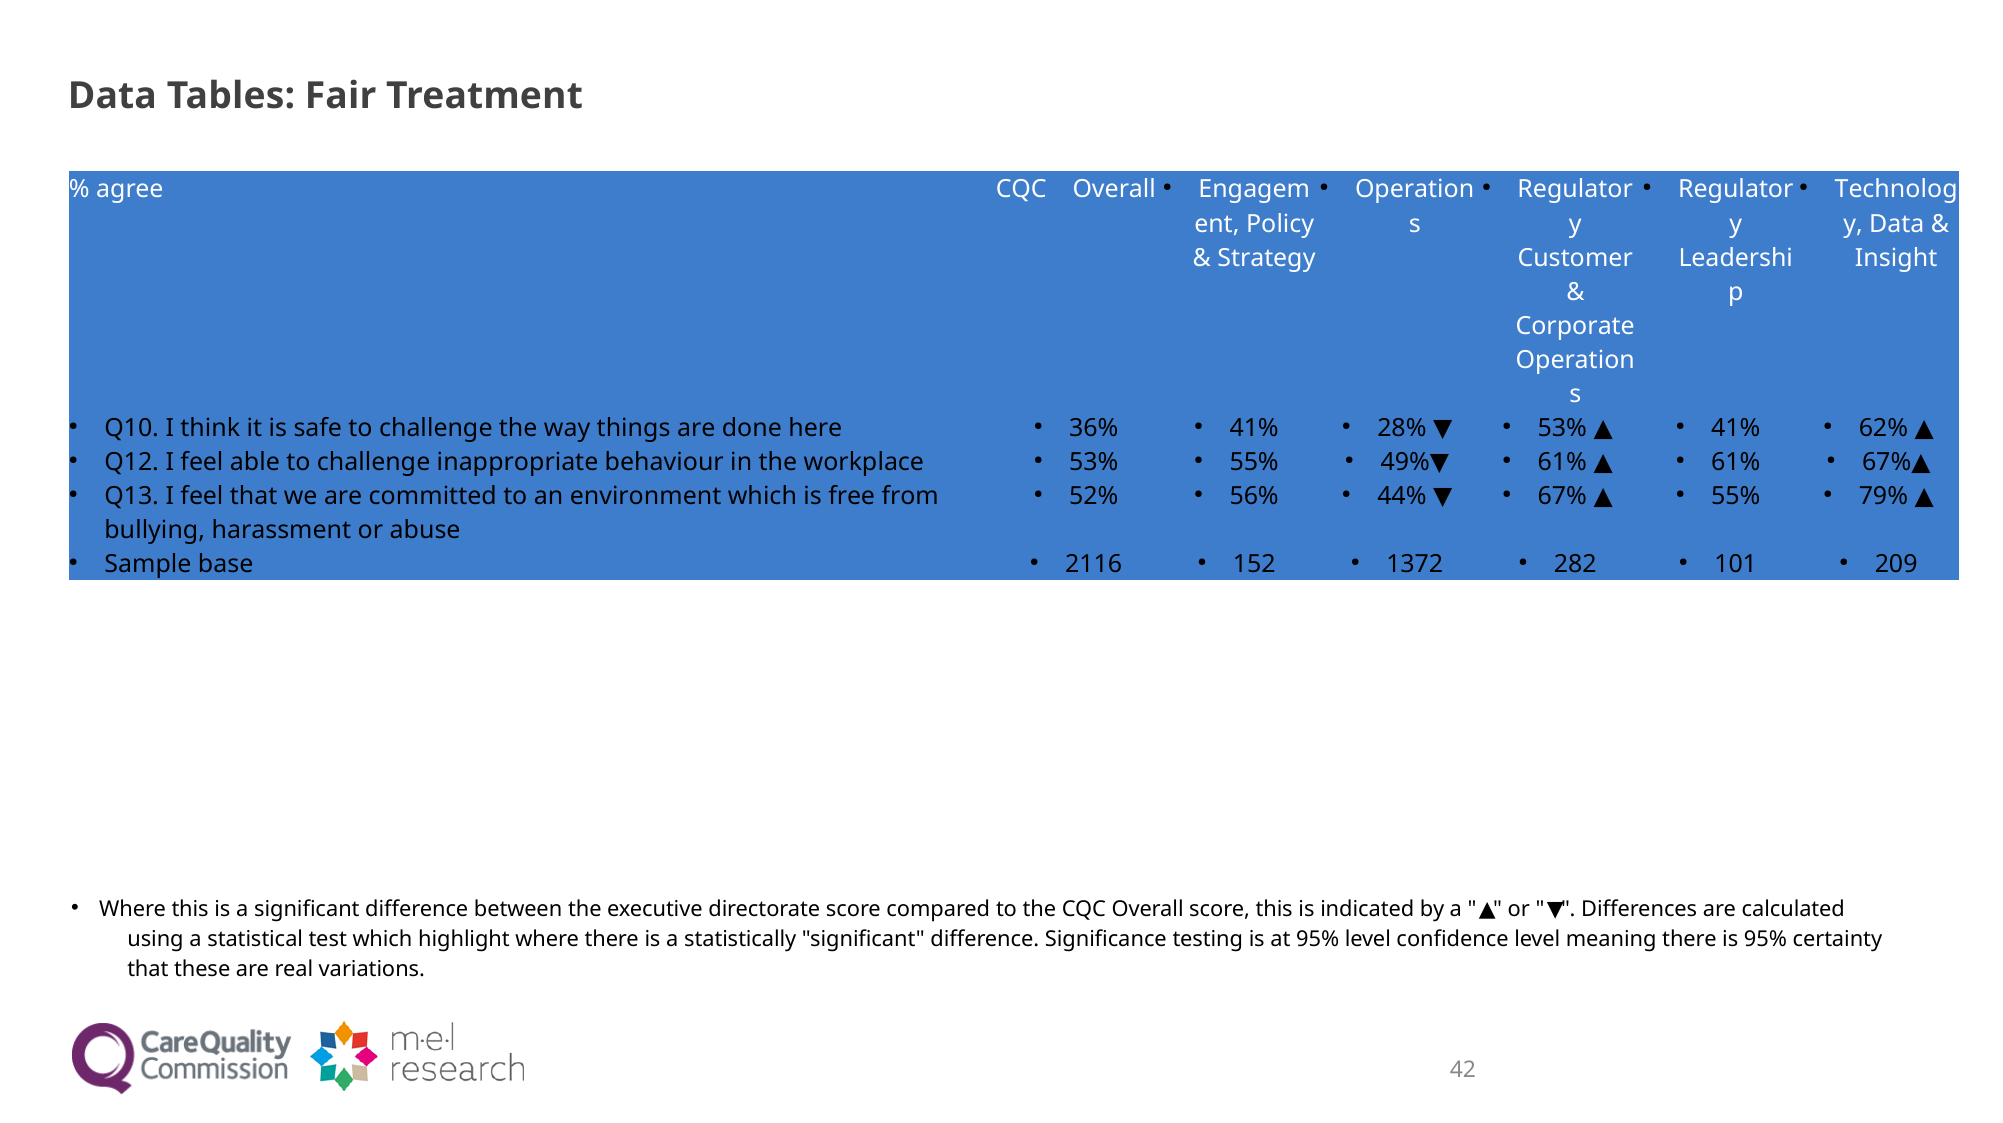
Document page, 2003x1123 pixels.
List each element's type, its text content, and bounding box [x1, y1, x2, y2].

table_header Regulatory Leadership [1638, 171, 1798, 409]
table_cell 282 [1477, 546, 1638, 580]
table_cell 79% ▲ [1798, 478, 1959, 546]
table_header Engagement, Policy & Strategy [1156, 171, 1317, 409]
picture [70, 1021, 294, 1097]
table_cell 1372 [1317, 546, 1477, 580]
picture [310, 1021, 524, 1091]
table_cell Q13. I feel that we are committed to an environment which is free from bullying, harassment or abuse [69, 478, 996, 546]
table_cell 101 [1638, 546, 1798, 580]
table_cell 2116 [996, 546, 1156, 580]
table_header Regulatory Customer & Corporate Operations [1477, 171, 1638, 409]
table_header Technology, Data & Insight [1798, 171, 1959, 409]
table_cell 41% [1638, 409, 1798, 444]
table_cell 28% ▼ [1317, 409, 1477, 444]
table_cell 61% [1638, 444, 1798, 478]
table_cell 44% ▼ [1317, 478, 1477, 546]
table_cell 53% ▲ [1477, 409, 1638, 444]
table_header CQC Overall [996, 171, 1156, 409]
table_cell 52% [996, 478, 1156, 546]
table_cell 67%▲ [1798, 444, 1959, 478]
table_cell 41% [1156, 409, 1317, 444]
table_cell 49%▼ [1317, 444, 1477, 478]
text_box Where this is a significant difference between the executive directorate score compared to the CQC Overall score, this is indicated by a "▲" or "▼". Differences are calculated using a statistical test which highlight where there is a statistically "significant" difference. Significance testing is at 95% level confidence level meaning there is 95% certainty that these are real variations. [56, 883, 1920, 998]
text_box 42 [1434, 1039, 1902, 1100]
table_cell 62% ▲ [1798, 409, 1959, 444]
table_cell 67% ▲ [1477, 478, 1638, 546]
table_cell Q10. I think it is safe to challenge the way things are done here [69, 409, 996, 444]
table_cell 152 [1156, 546, 1317, 580]
table_header % agree [69, 171, 996, 409]
table_cell 55% [1156, 444, 1317, 478]
table_cell 209 [1798, 546, 1959, 580]
table_cell 56% [1156, 478, 1317, 546]
table_header Operations [1317, 171, 1477, 409]
table_cell Sample base [69, 546, 996, 580]
table_cell 61% ▲ [1477, 444, 1638, 478]
table_cell 55% [1638, 478, 1798, 546]
title Data Tables: Fair Treatment [67, 31, 1929, 148]
table_cell 53% [996, 444, 1156, 478]
table_cell Q12. I feel able to challenge inappropriate behaviour in the workplace [69, 444, 996, 478]
table_cell 36% [996, 409, 1156, 444]
